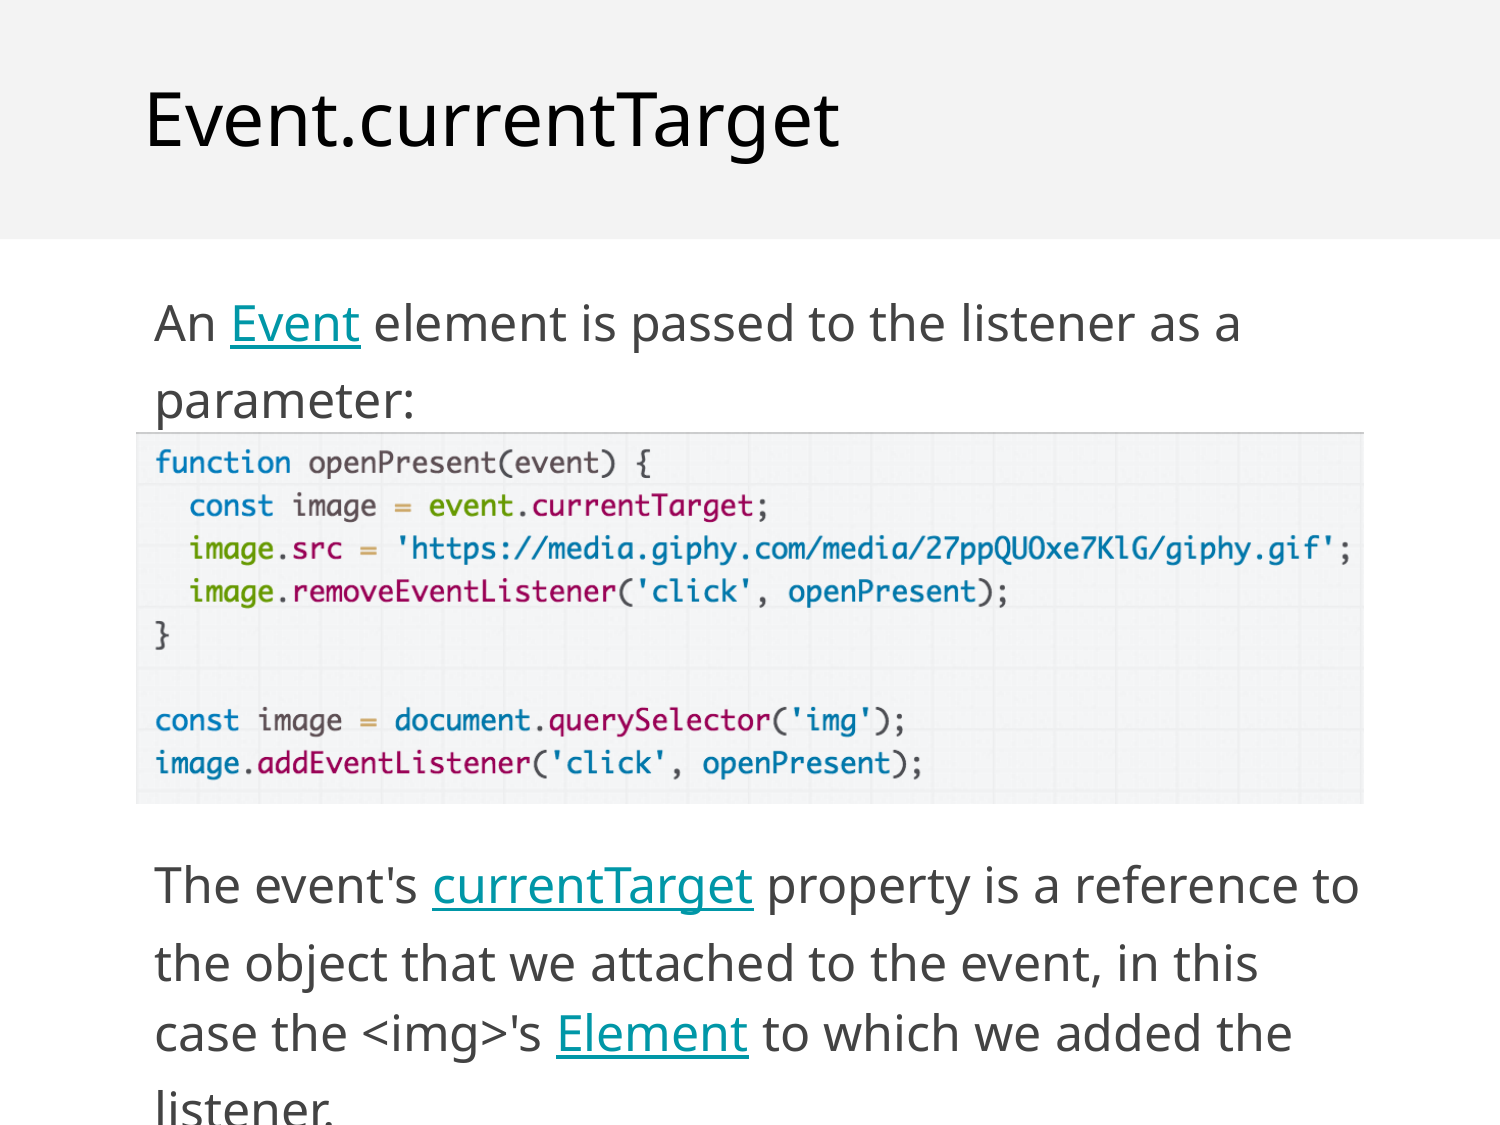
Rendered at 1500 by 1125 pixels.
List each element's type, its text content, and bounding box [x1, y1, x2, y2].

list An Event element is passed to the listener as a parameter: [139, 266, 1383, 408]
title Event.currentTarget [128, 56, 1372, 183]
picture [136, 432, 1364, 804]
list The event's currentTarget property is a reference to the object that we attached to the event, in this case the <img>'s Element to which we added the listener. [139, 828, 1383, 971]
